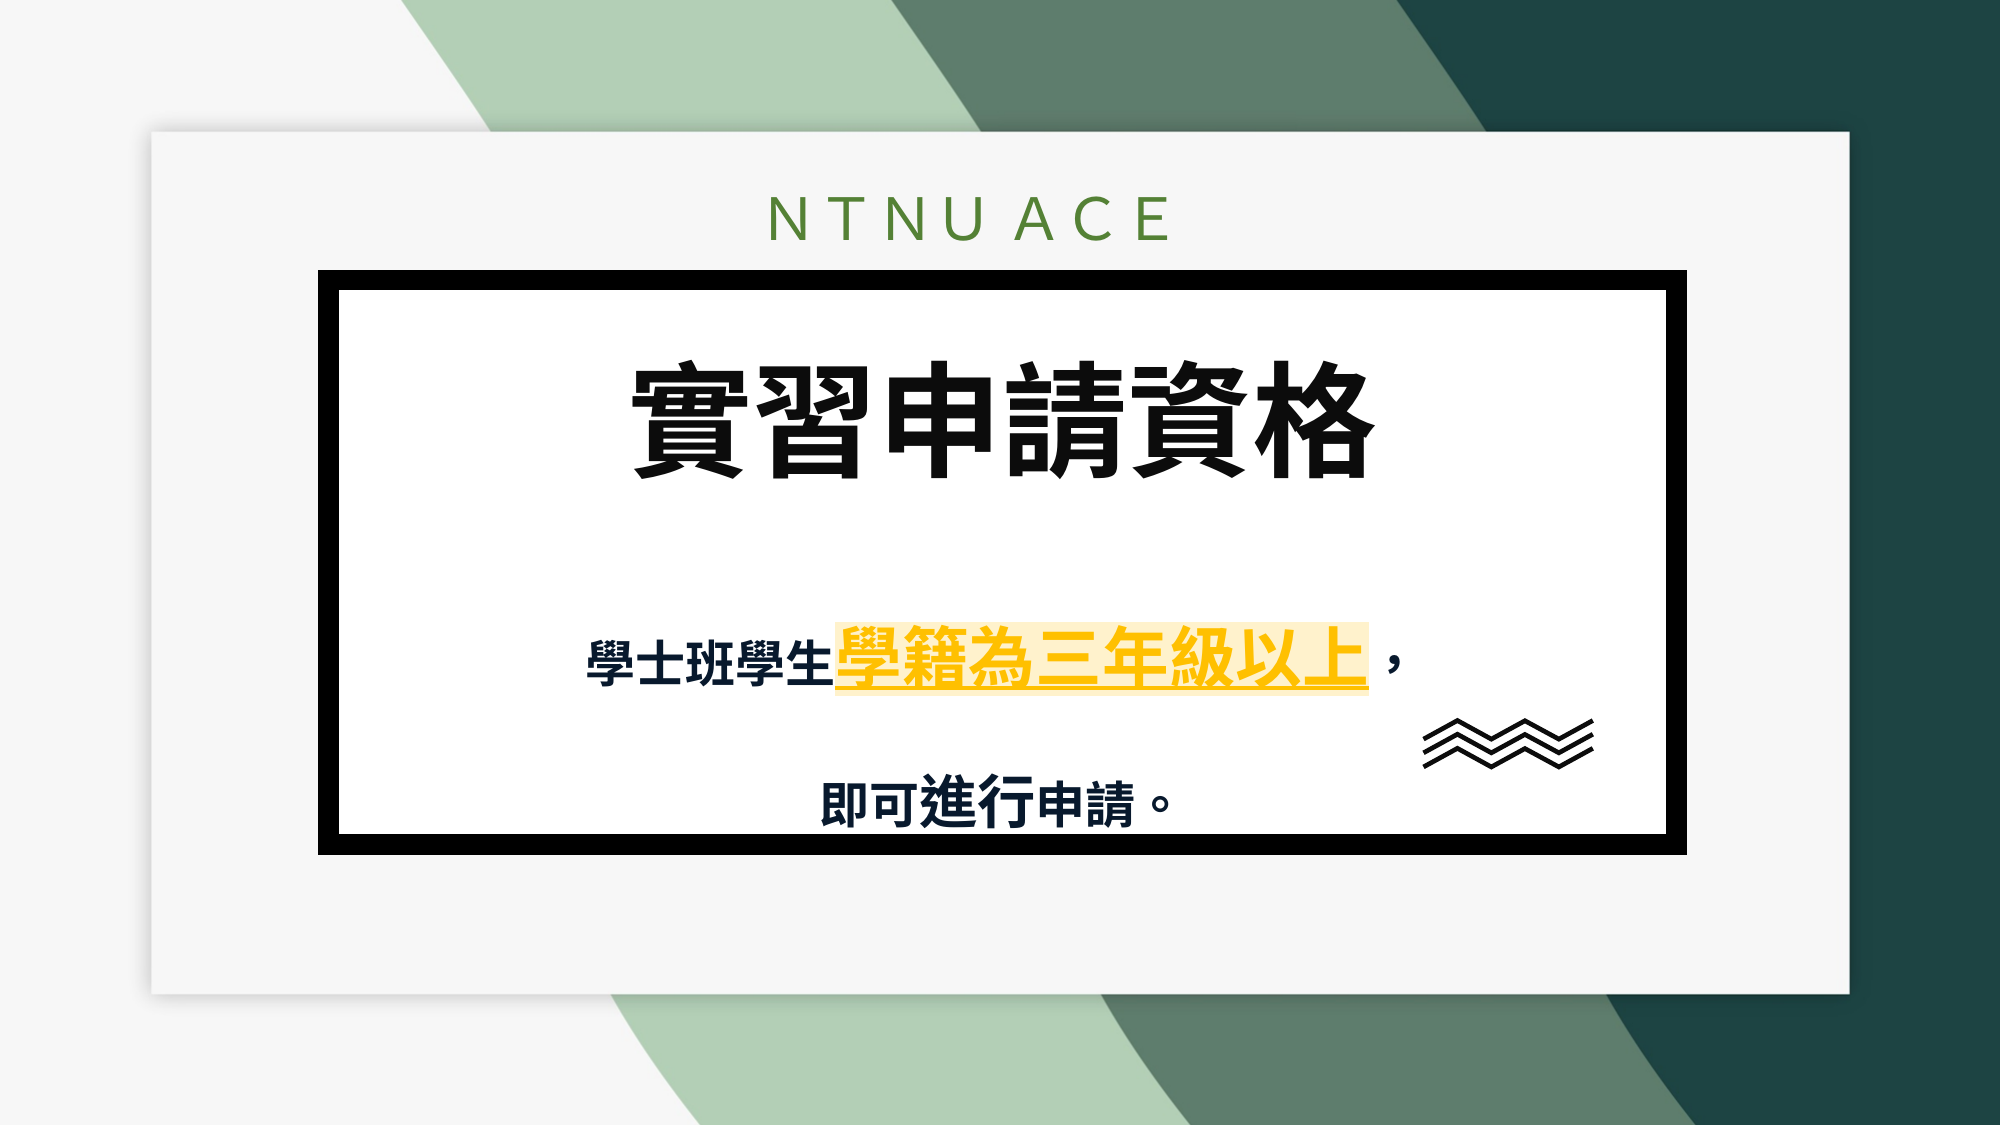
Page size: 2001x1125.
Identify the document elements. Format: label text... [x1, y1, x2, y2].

picture [0, 0, 2000, 1125]
text_box [329, 280, 1676, 844]
text_box 學士班學生學籍為三年級以上， 即可進行申請。 [412, 528, 1593, 776]
text_box 實習申請資格 [557, 335, 1448, 500]
text_box ＮＴＮＵ ＡＣＥ [745, 174, 1255, 259]
